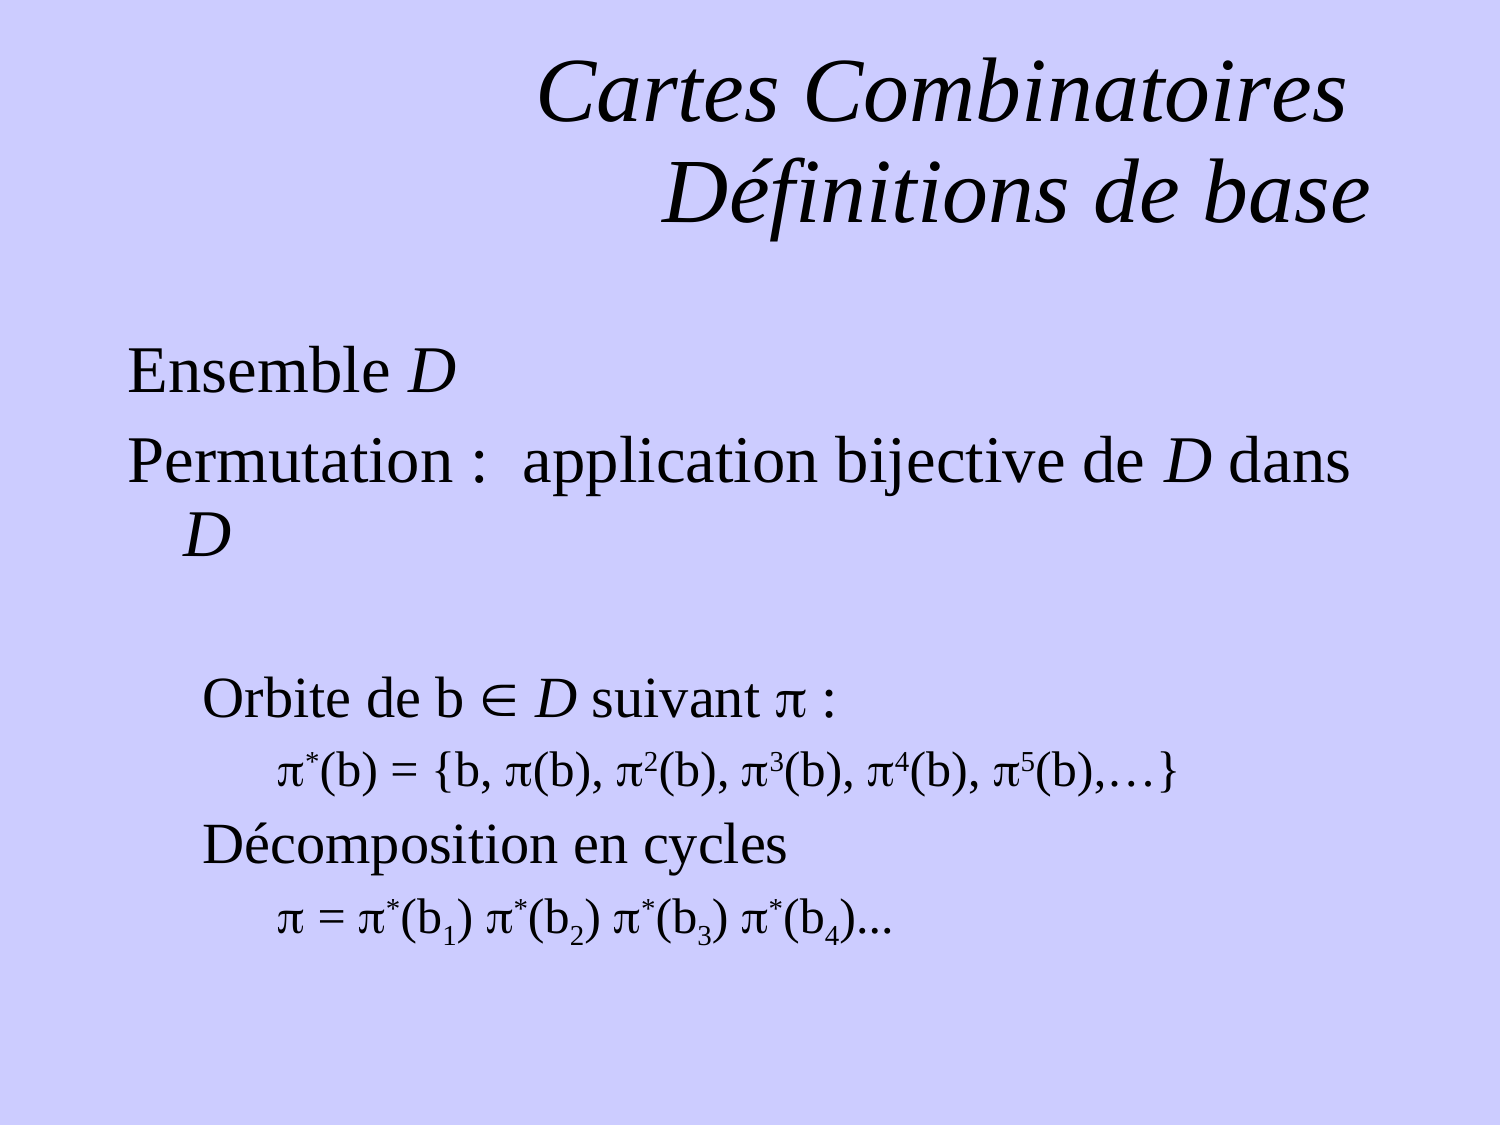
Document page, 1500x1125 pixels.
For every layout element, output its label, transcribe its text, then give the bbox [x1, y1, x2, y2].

title Cartes Combinatoires Définitions de base [112, 31, 1388, 250]
list Ensemble D Permutation : application bijective de D dans D Orbite de b  D suivant  : *(b) = {b, (b), 2(b), 3(b), 4(b), 5(b),…} Décomposition en cycles  = *(b1) *(b2) *(b3) *(b4)... [112, 324, 1388, 1026]
